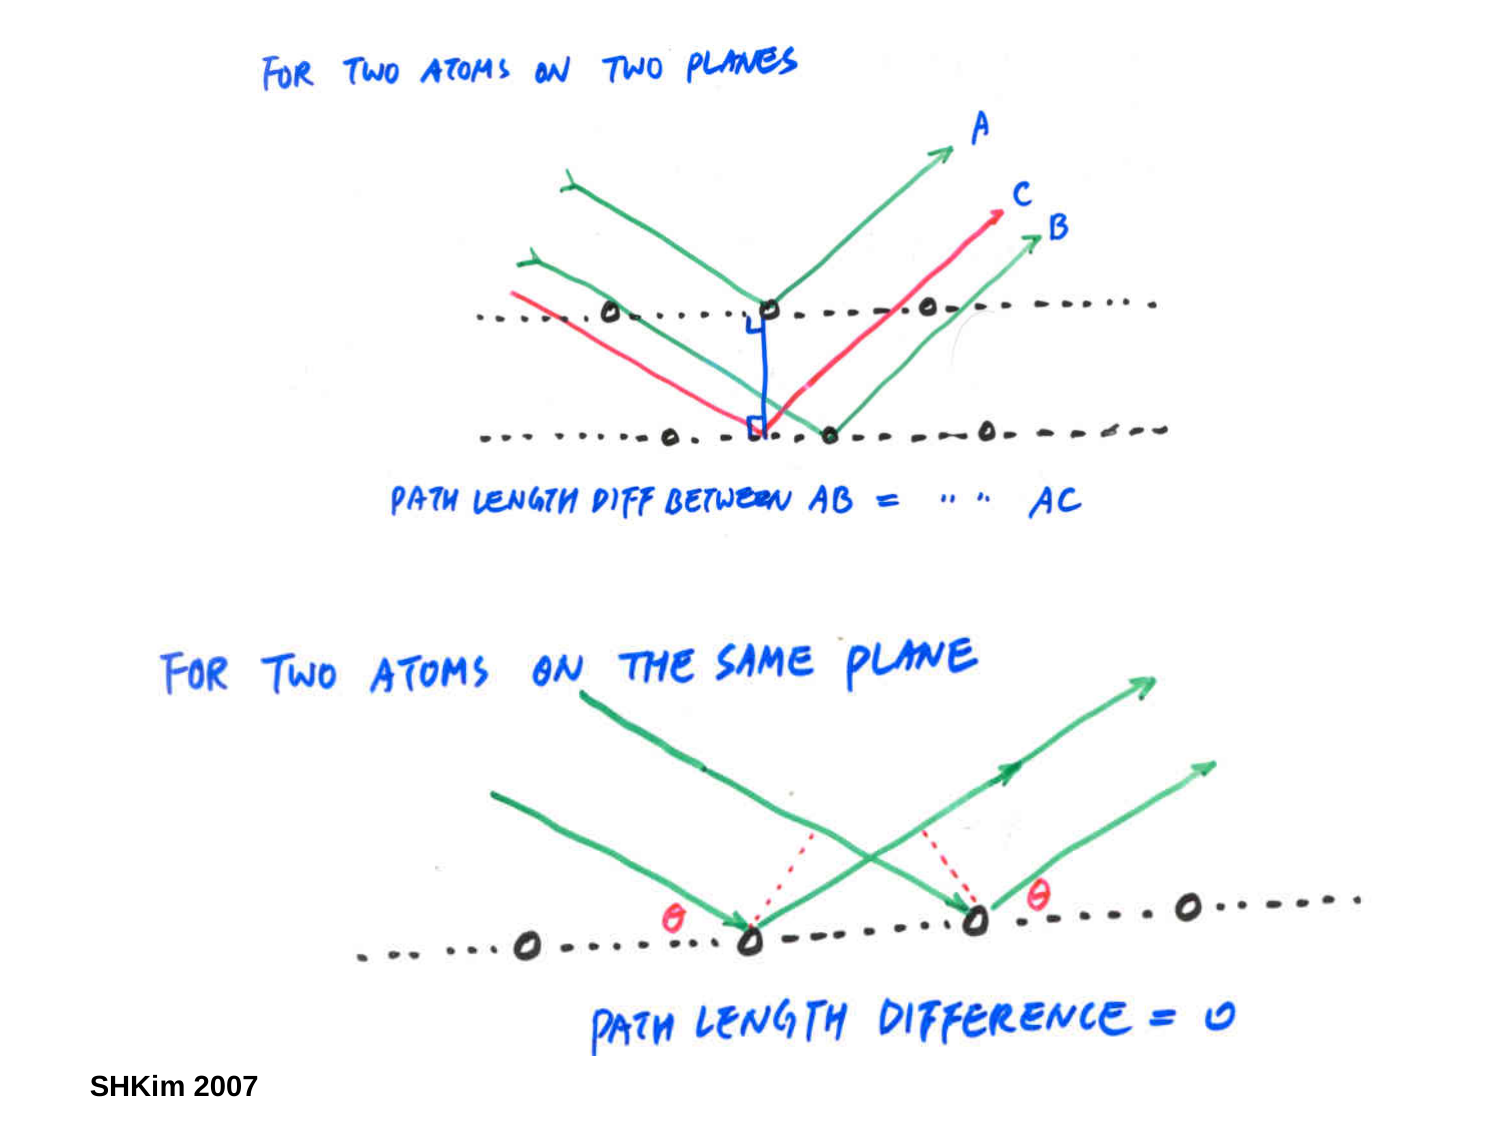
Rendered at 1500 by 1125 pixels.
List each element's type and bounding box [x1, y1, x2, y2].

picture [249, 37, 1179, 539]
picture [137, 624, 1375, 1056]
